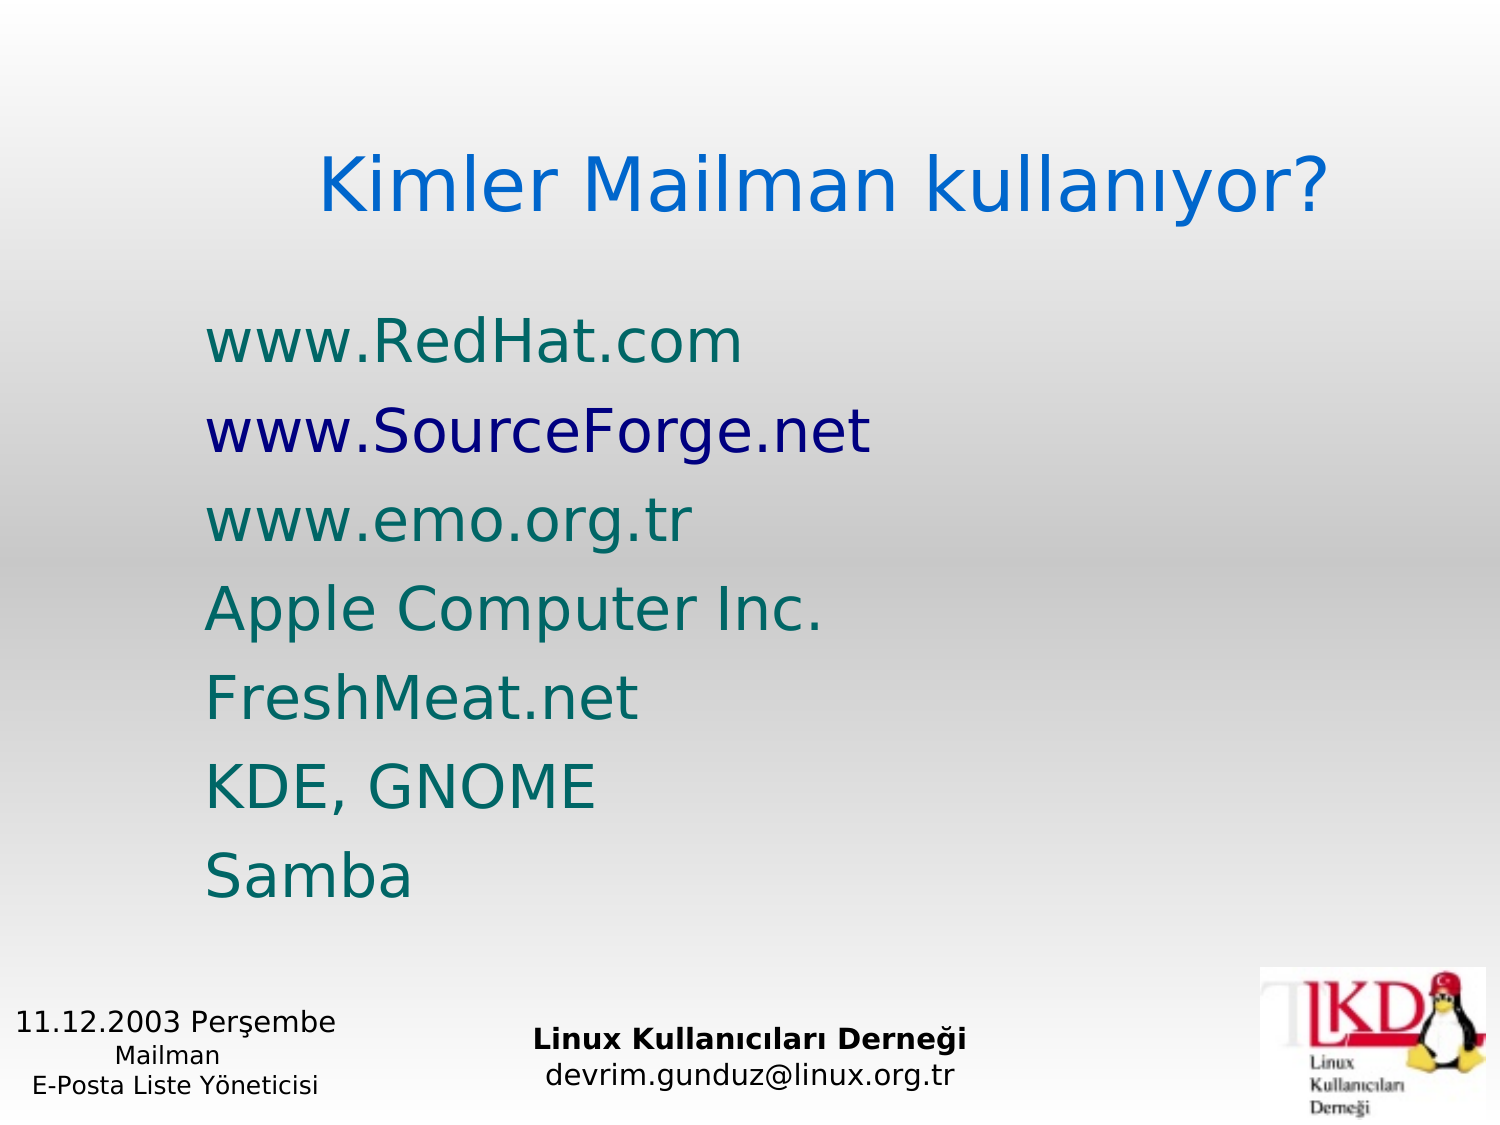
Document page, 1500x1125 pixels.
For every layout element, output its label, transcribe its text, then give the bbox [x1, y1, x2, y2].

picture [1260, 967, 1486, 1120]
list www.RedHat.com www.SourceForge.net www.emo.org.tr Apple Computer Inc. FreshMeat.net KDE, GNOME Samba [190, 295, 1390, 971]
title Kimler Mailman kullanıyor? [224, 49, 1425, 237]
